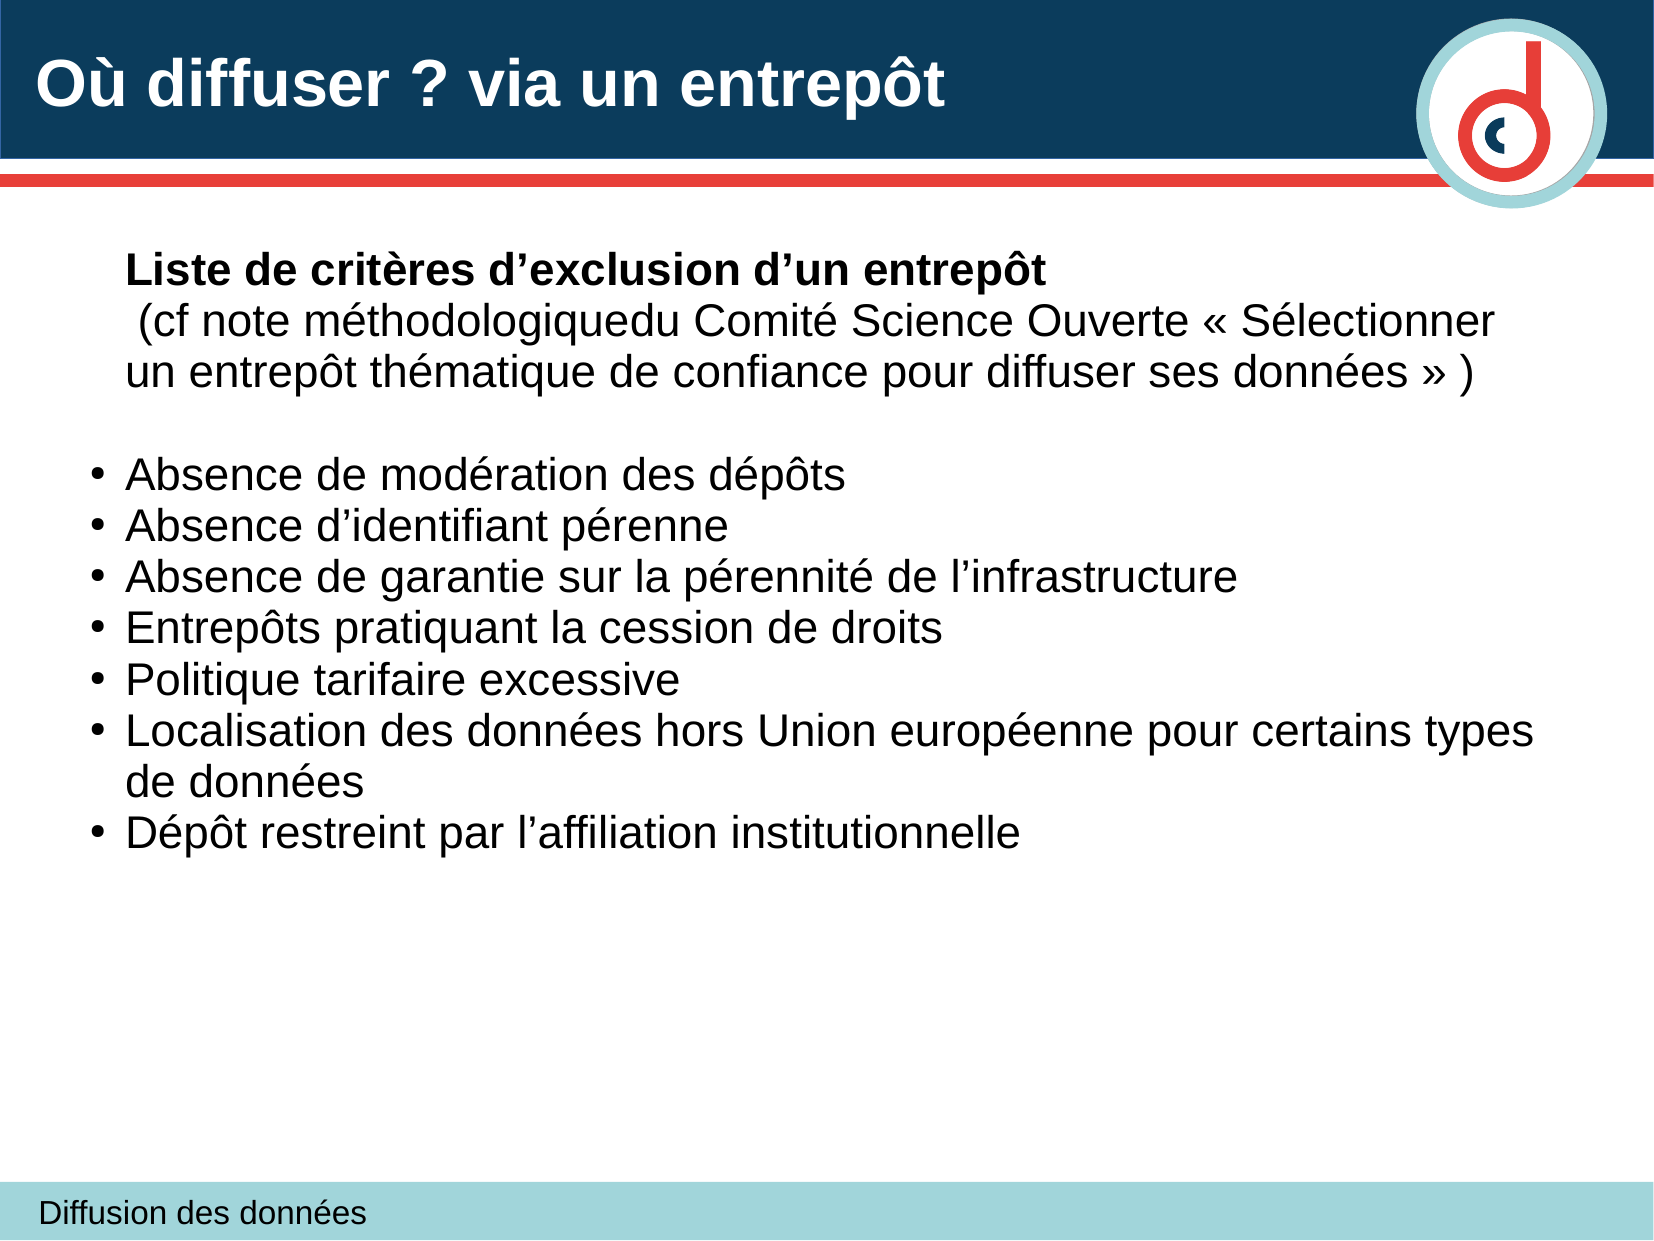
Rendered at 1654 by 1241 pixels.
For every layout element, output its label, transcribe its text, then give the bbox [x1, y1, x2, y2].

text_box Diffusion des données [23, 1187, 621, 1241]
text_box Liste de critères d’exclusion d’un entrepôt (cf note méthodologiquedu Comité Science Ouverte « Sélectionner un entrepôt thématique de confiance pour diffuser ses données » ) Absence de modération des dépôts Absence d’identifiant pérenne Absence de garantie sur la pérennité de l’infrastructure Entrepôts pratiquant la cession de droits Politique tarifaire excessive Localisation des données hors Union européenne pour certains types de données Dépôt restreint par l’affiliation institutionnelle [74, 236, 1565, 1093]
title Où diffuser ? via un entrepôt [35, 11, 1430, 159]
